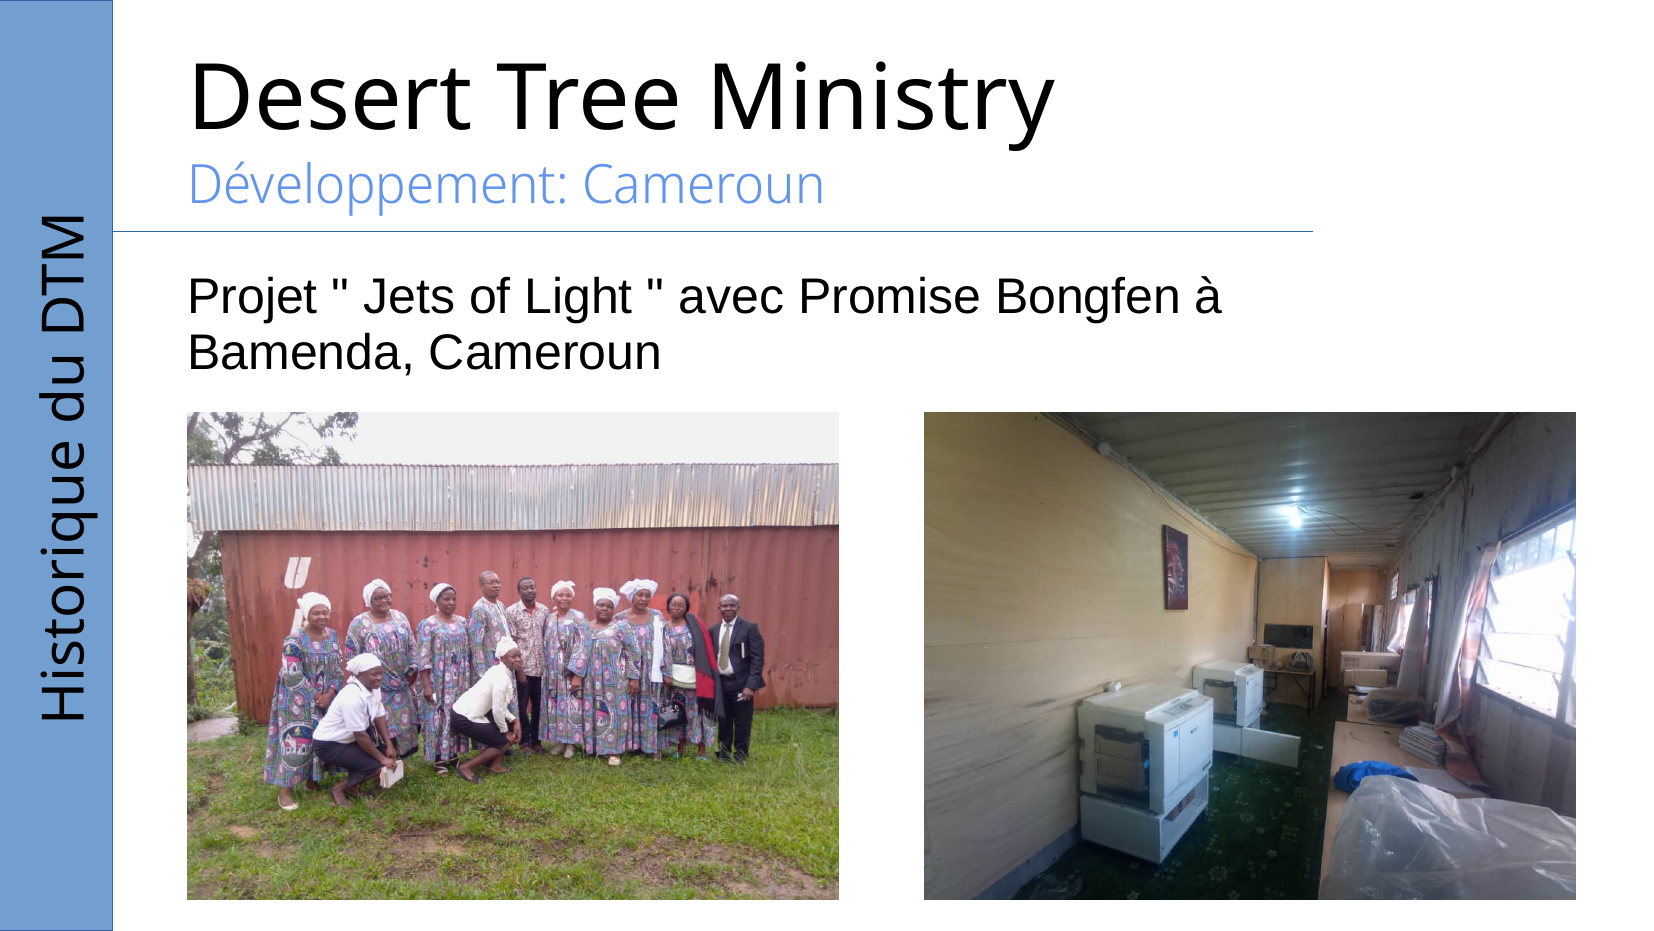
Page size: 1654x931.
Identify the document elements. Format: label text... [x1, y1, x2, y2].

text_box Historique du DTM [13, 37, 105, 901]
title Desert Tree Ministry [187, 33, 1571, 125]
text_box Projet " Jets of Light " avec Promise Bongfen à Bamenda, Cameroun [187, 268, 1276, 381]
picture [187, 412, 839, 901]
text_box [0, 0, 113, 931]
picture [924, 412, 1576, 901]
title Développement: Cameroun [187, 125, 1571, 239]
